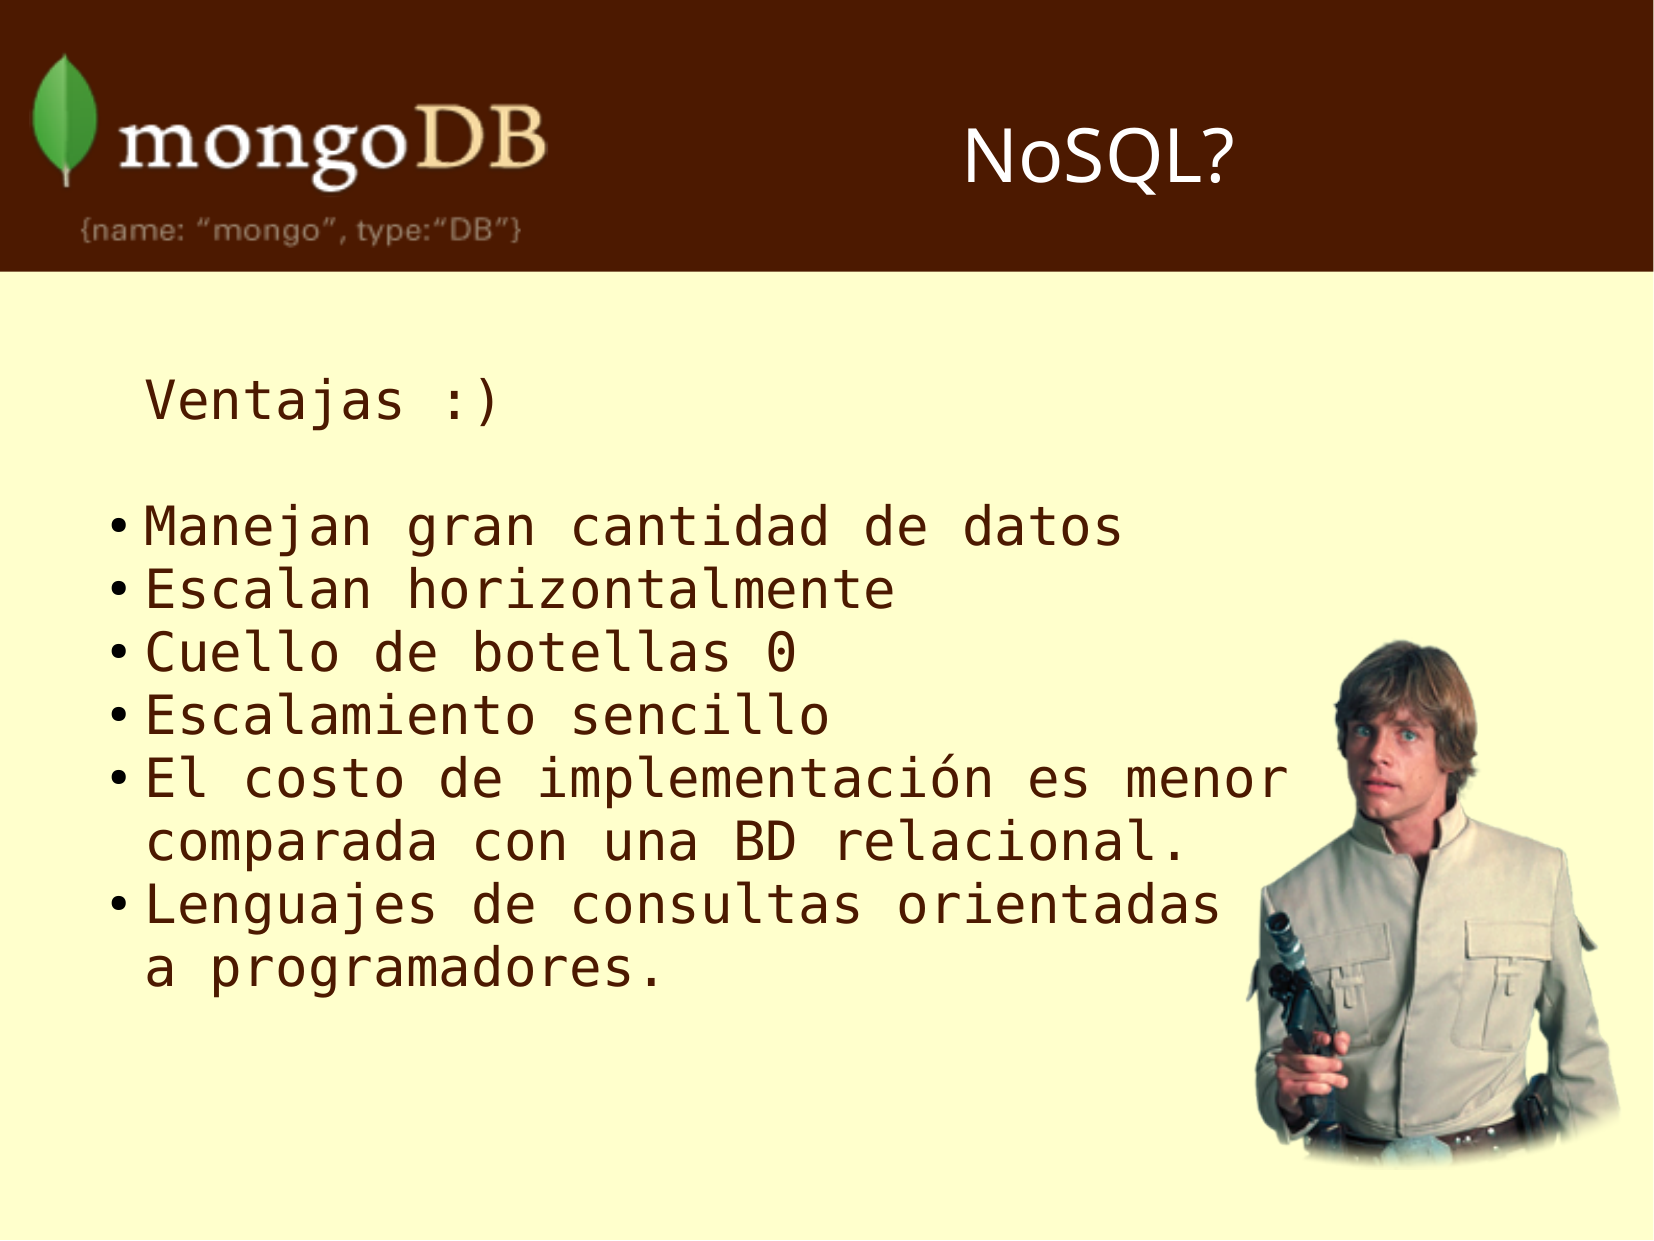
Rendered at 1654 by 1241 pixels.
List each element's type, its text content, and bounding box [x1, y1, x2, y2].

title NoSQL? [625, 49, 1571, 257]
text_box [0, 0, 1654, 272]
text_box Ventajas :) Manejan gran cantidad de datos Escalan horizontalmente Cuello de botellas 0 Escalamiento sencillo El costo de implementación es menor comparada con una BD relacional. Lenguajes de consultas orientadas a programadores. [94, 361, 1489, 1007]
picture [23, 47, 558, 255]
picture [1167, 635, 1654, 1170]
